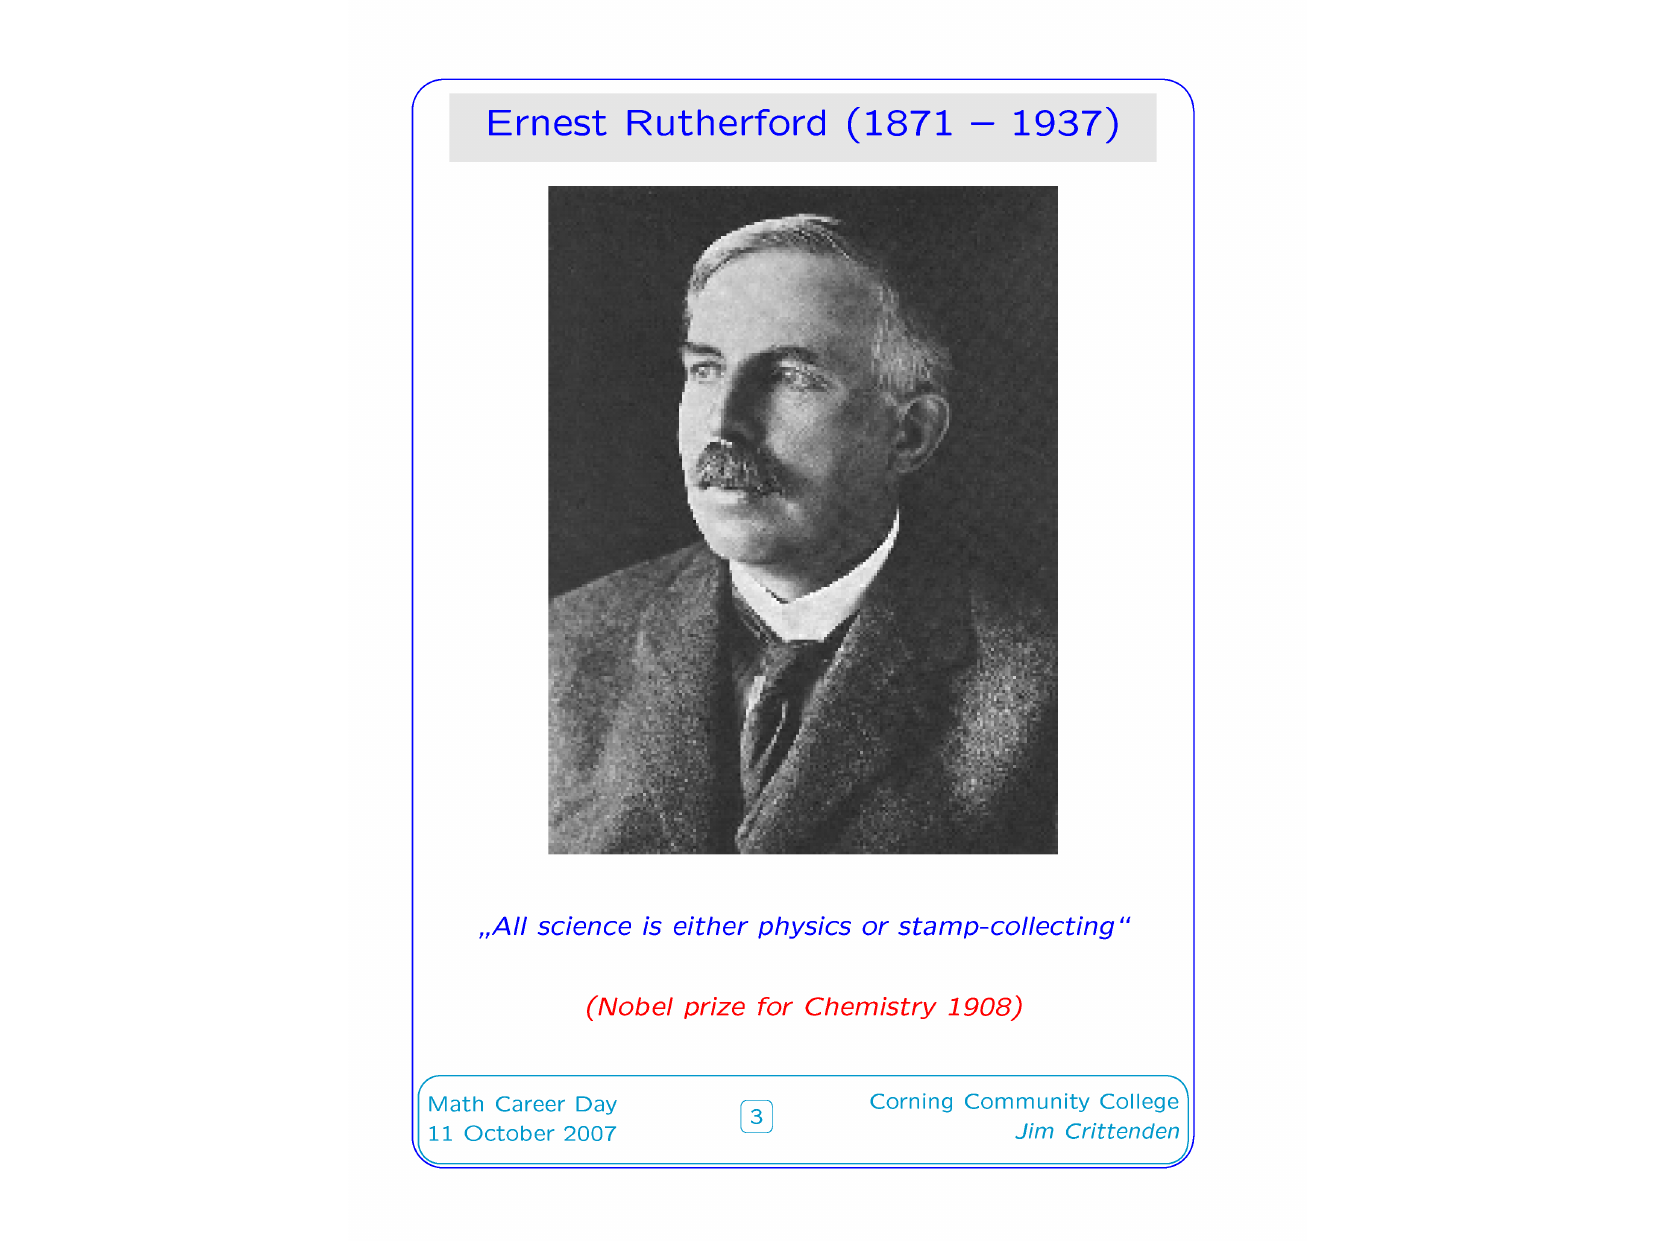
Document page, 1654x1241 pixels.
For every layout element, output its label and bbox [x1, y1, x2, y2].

picture [348, 0, 1307, 1241]
